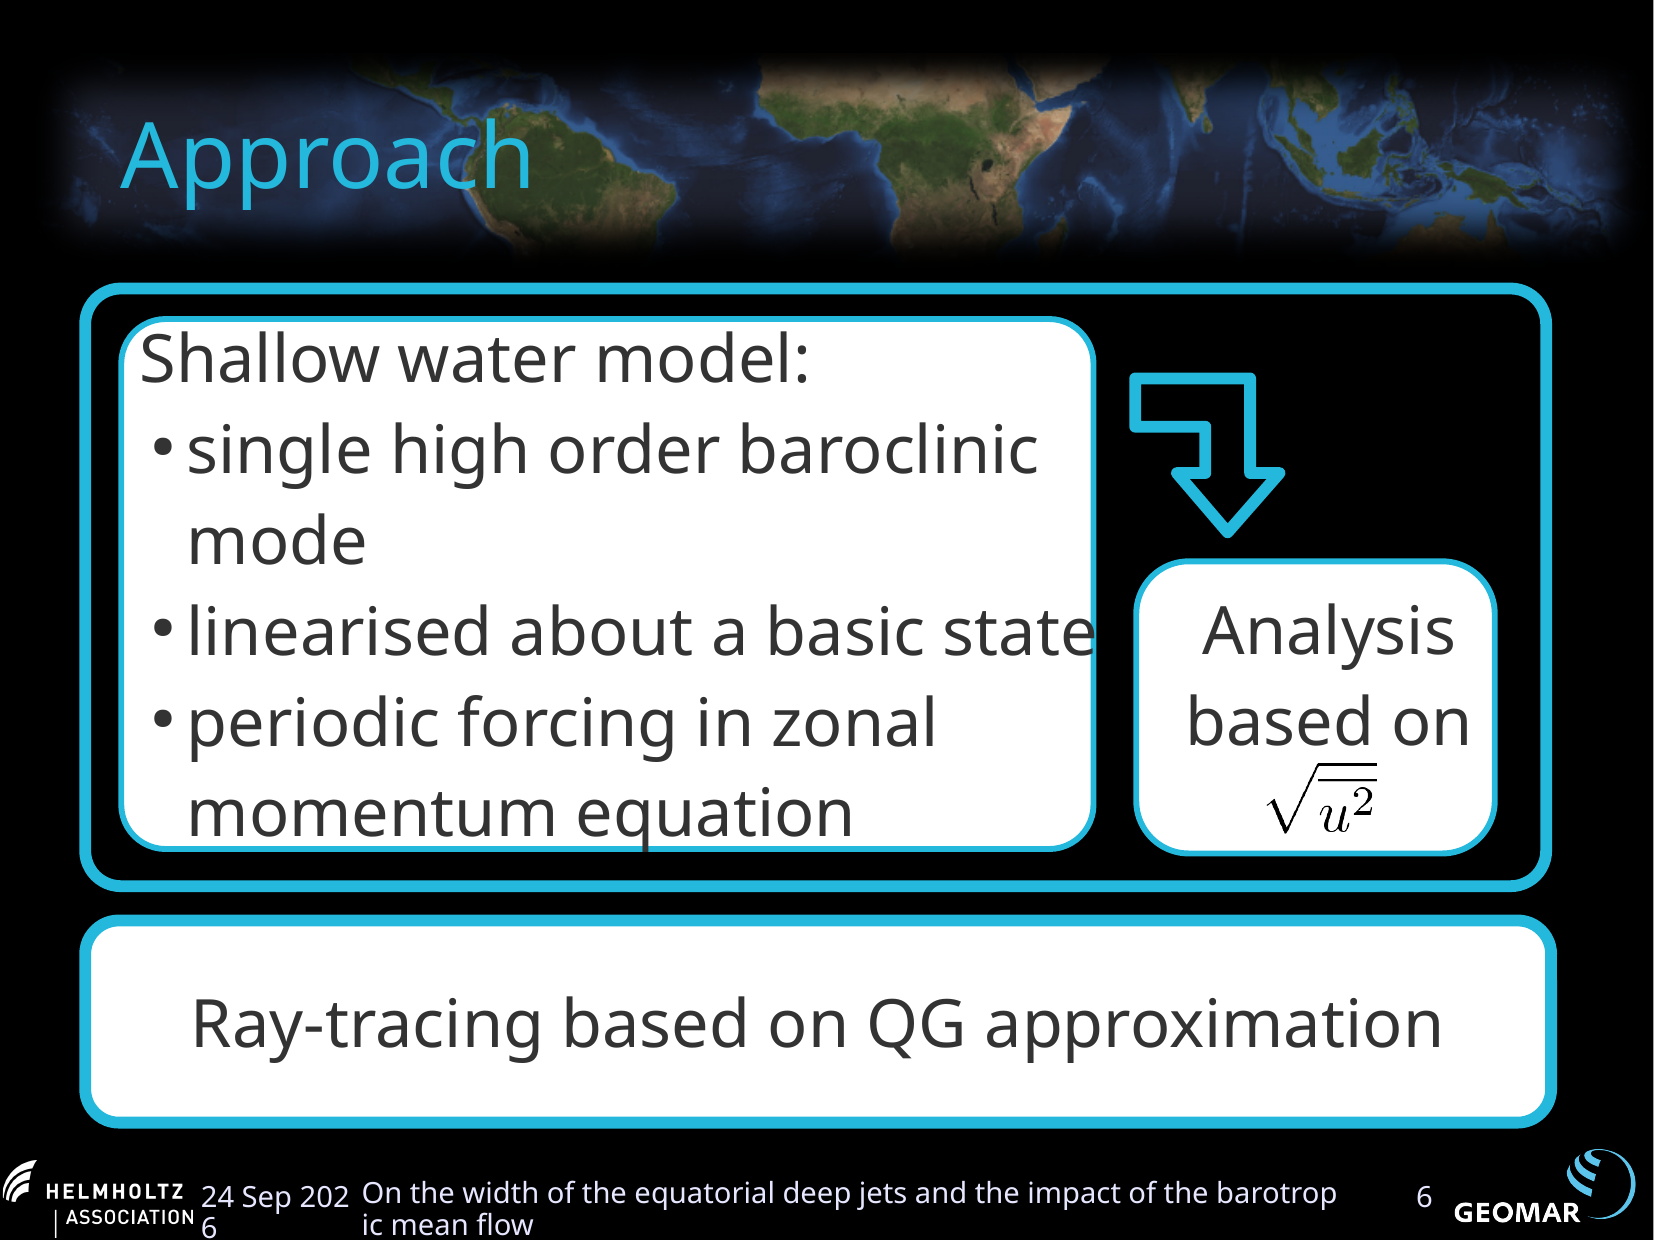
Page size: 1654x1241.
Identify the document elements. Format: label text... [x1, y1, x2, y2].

text_box [1136, 561, 1495, 854]
picture [1266, 763, 1377, 834]
text_box Ray-tracing based on QG approximation [85, 920, 1552, 1123]
picture [1434, 1128, 1654, 1241]
picture [9, 53, 1654, 284]
text_box Shallow water model: single high order baroclinic mode linearised about a basic state periodic forcing in zonal momentum equation [121, 319, 1094, 850]
title Approach [120, 49, 1571, 257]
picture [2, 1160, 193, 1238]
text_box Analysis based on [1170, 575, 1473, 757]
